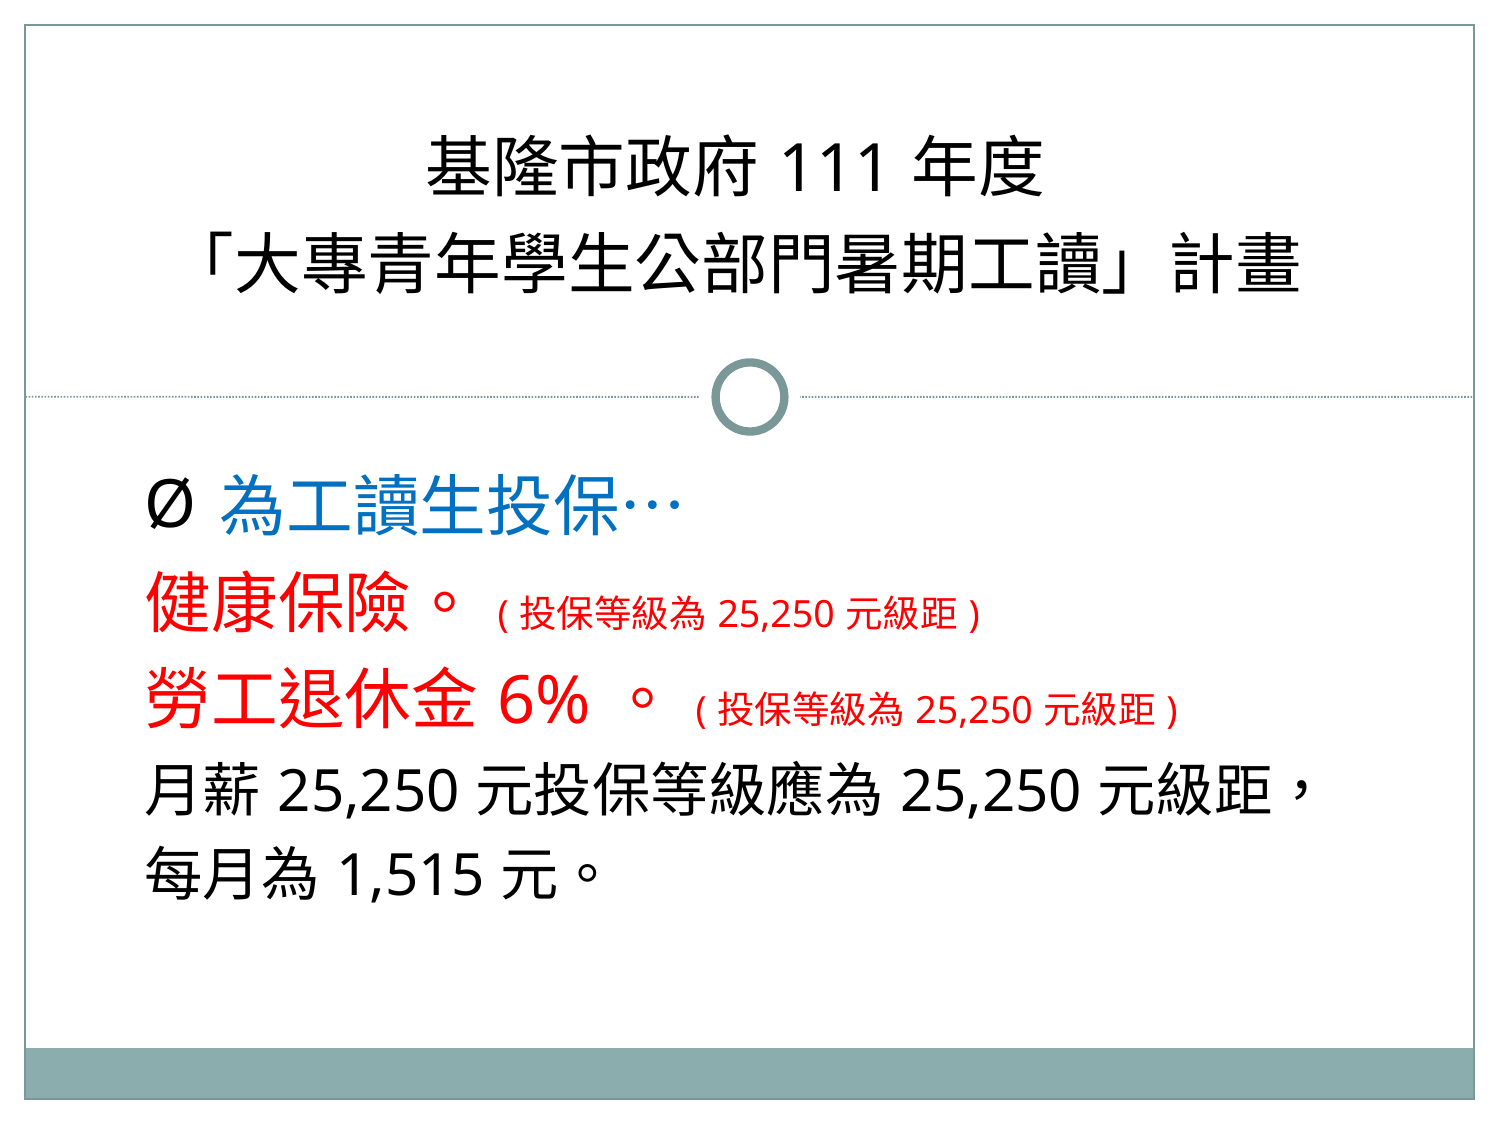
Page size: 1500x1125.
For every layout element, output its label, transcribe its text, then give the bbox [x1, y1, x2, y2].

text_box 基隆市政府111年度 「大專青年學生公部門暑期工讀」計畫 [153, 106, 1318, 315]
text_box 為工讀生投保… 健康保險。(投保等級為25,250元級距) 勞工退休金6%。(投保等級為25,250元級距) 月薪25,250元投保等級應為25,250元級距，每月為1,515元。 [130, 446, 1388, 920]
